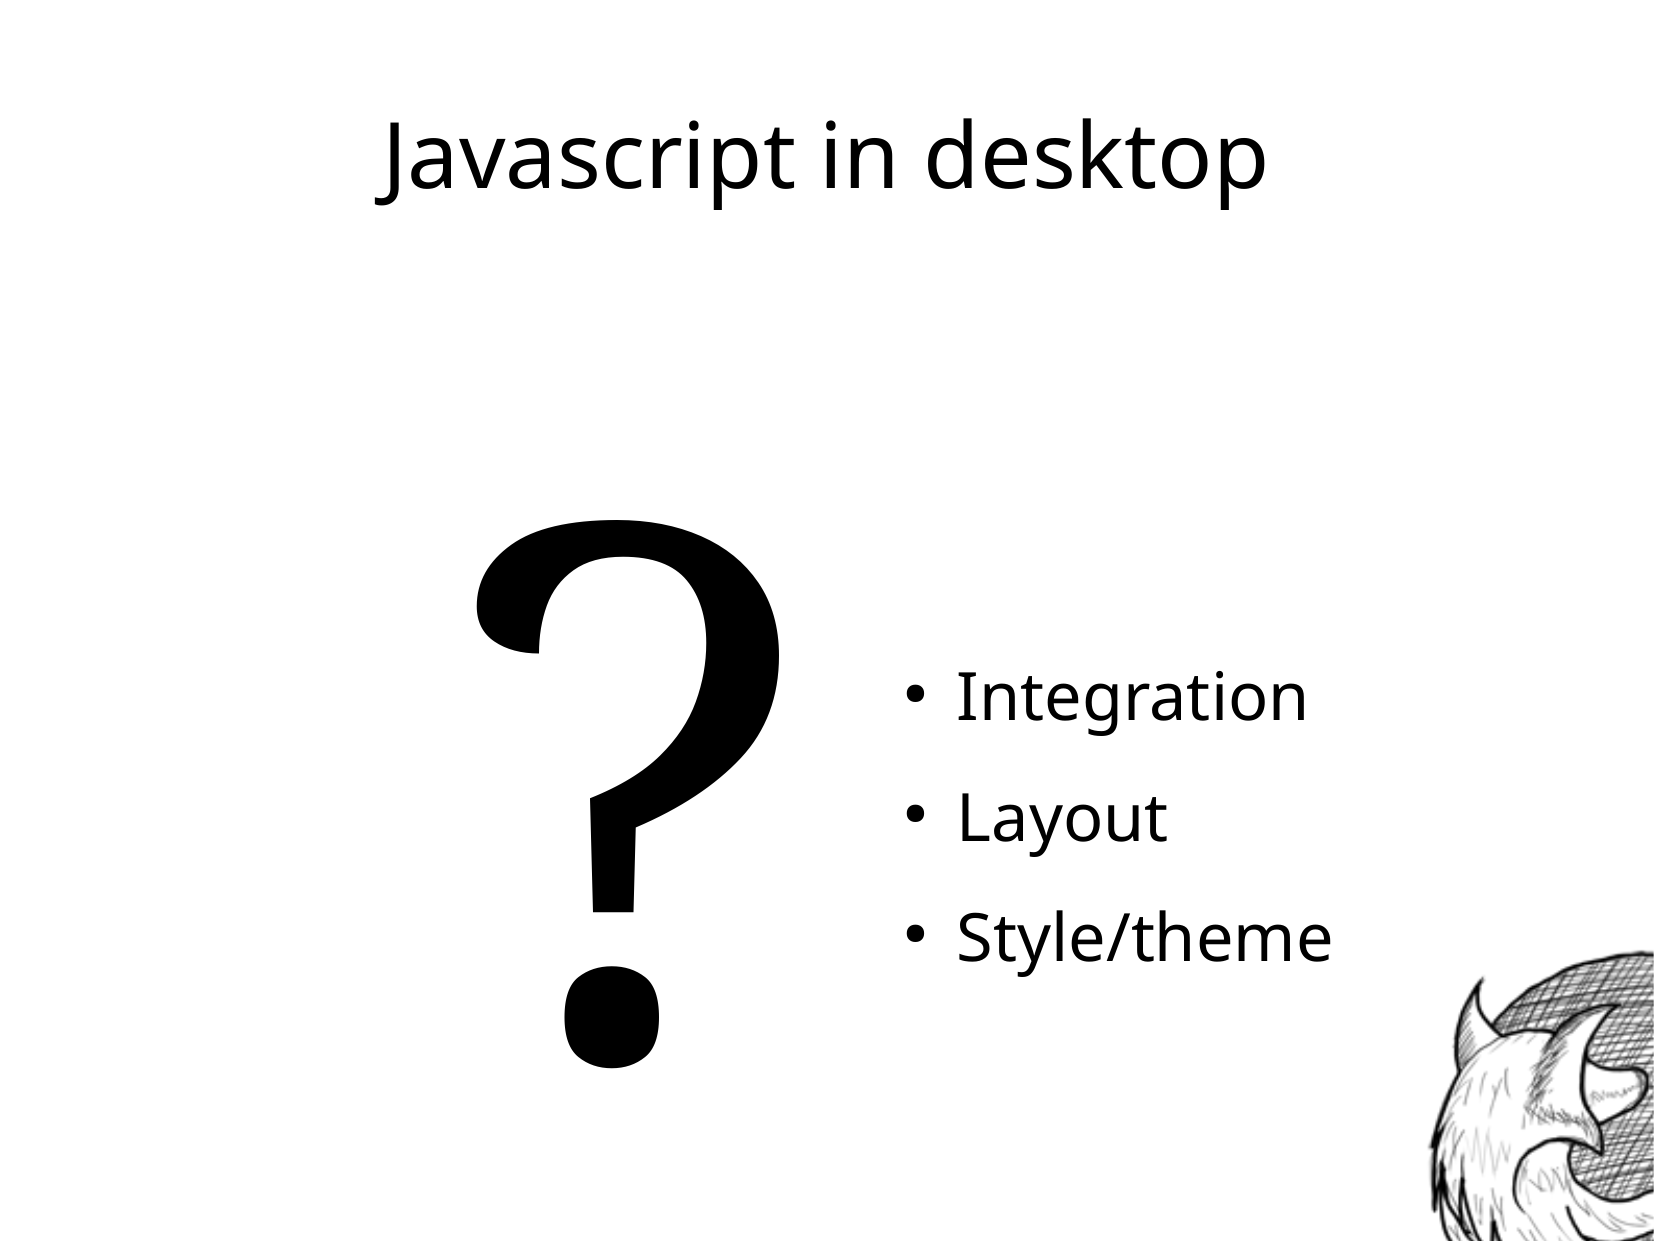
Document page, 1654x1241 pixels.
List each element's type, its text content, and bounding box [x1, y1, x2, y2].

picture [1386, 915, 1654, 1241]
list Integration Layout Style/theme [885, 649, 1571, 1021]
title Javascript in desktop [82, 49, 1571, 257]
text_box ? [438, 257, 827, 1123]
